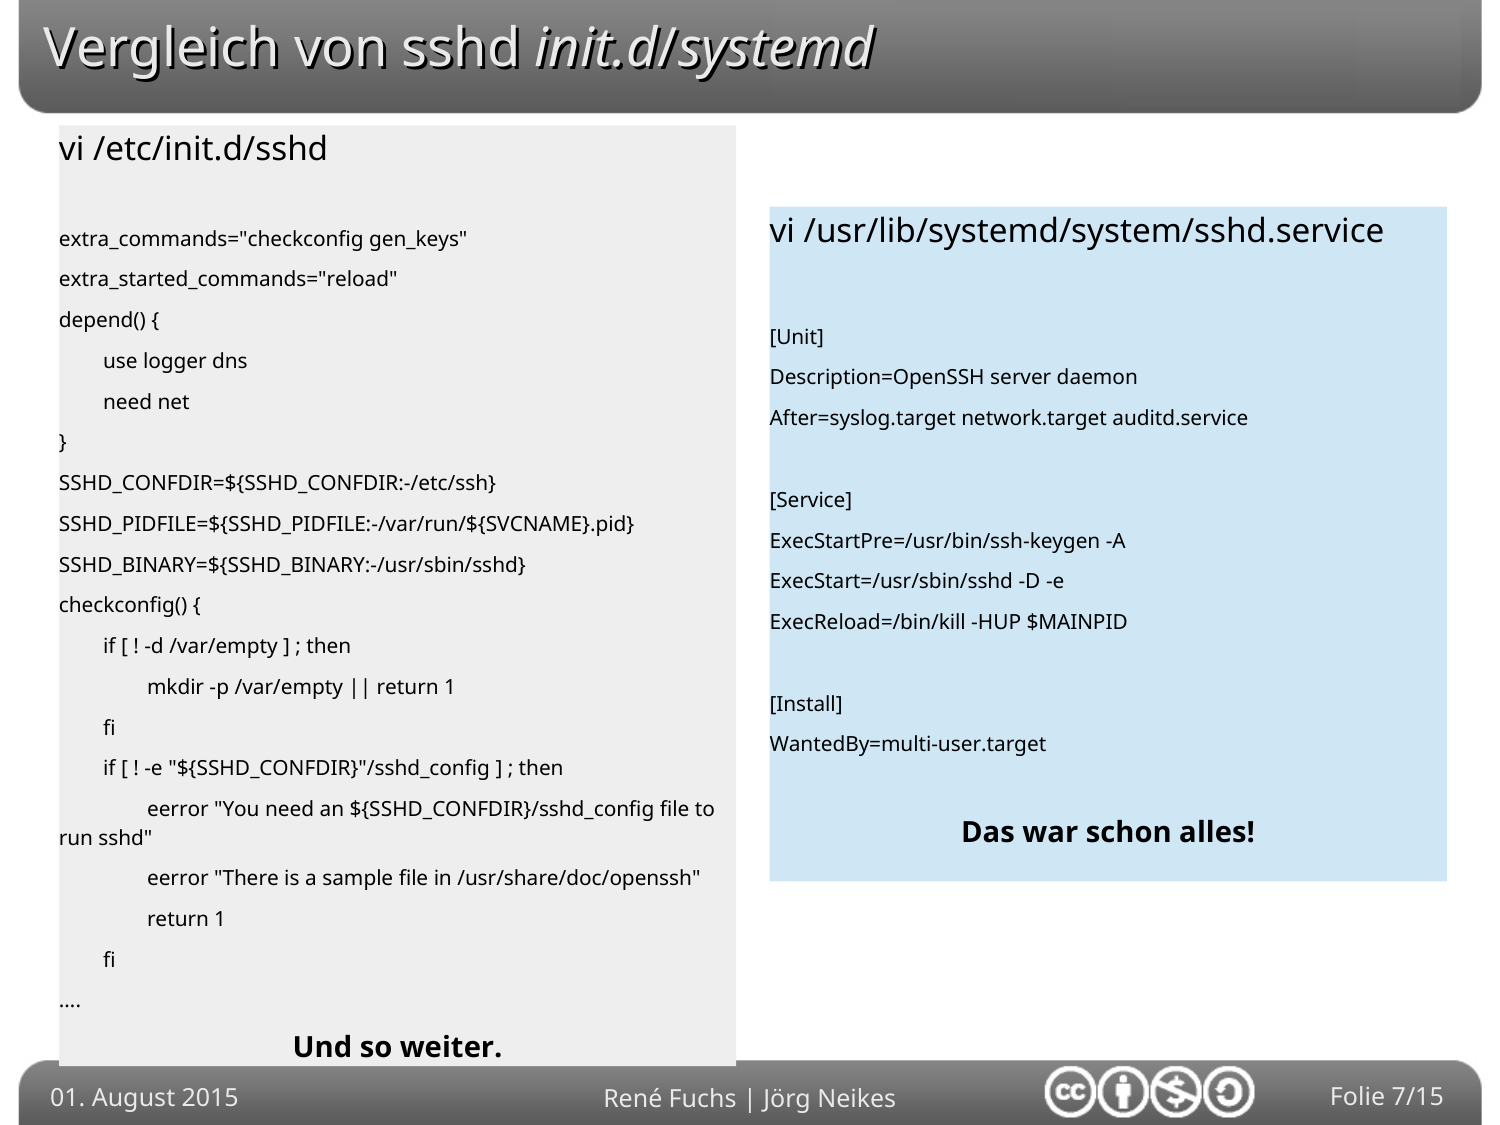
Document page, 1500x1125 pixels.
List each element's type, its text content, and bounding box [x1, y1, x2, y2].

list vi /etc/init.d/sshd extra_commands="checkconfig gen_keys" extra_started_commands="reload" depend() { use logger dns need net } SSHD_CONFDIR=${SSHD_CONFDIR:-/etc/ssh} SSHD_PIDFILE=${SSHD_PIDFILE:-/var/run/${SVCNAME}.pid} SSHD_BINARY=${SSHD_BINARY:-/usr/sbin/sshd} checkconfig() { if [ ! -d /var/empty ] ; then mkdir -p /var/empty || return 1 fi if [ ! -e "${SSHD_CONFDIR}"/sshd_config ] ; then eerror "You need an ${SSHD_CONFDIR}/sshd_config file to run sshd" eerror "There is a sample file in /usr/share/doc/openssh" return 1 fi …. Und so weiter. [59, 125, 737, 1004]
picture [0, 0, 1500, 1125]
list vi /usr/lib/systemd/system/sshd.service [Unit] Description=OpenSSH server daemon After=syslog.target network.target auditd.service [Service] ExecStartPre=/usr/bin/ssh-keygen -A ExecStart=/usr/sbin/sshd -D -e ExecReload=/bin/kill -HUP $MAINPID [Install] WantedBy=multi-user.target Das war schon alles! [769, 206, 1447, 882]
title Vergleich von sshd init.d/systemd [43, 0, 1004, 119]
